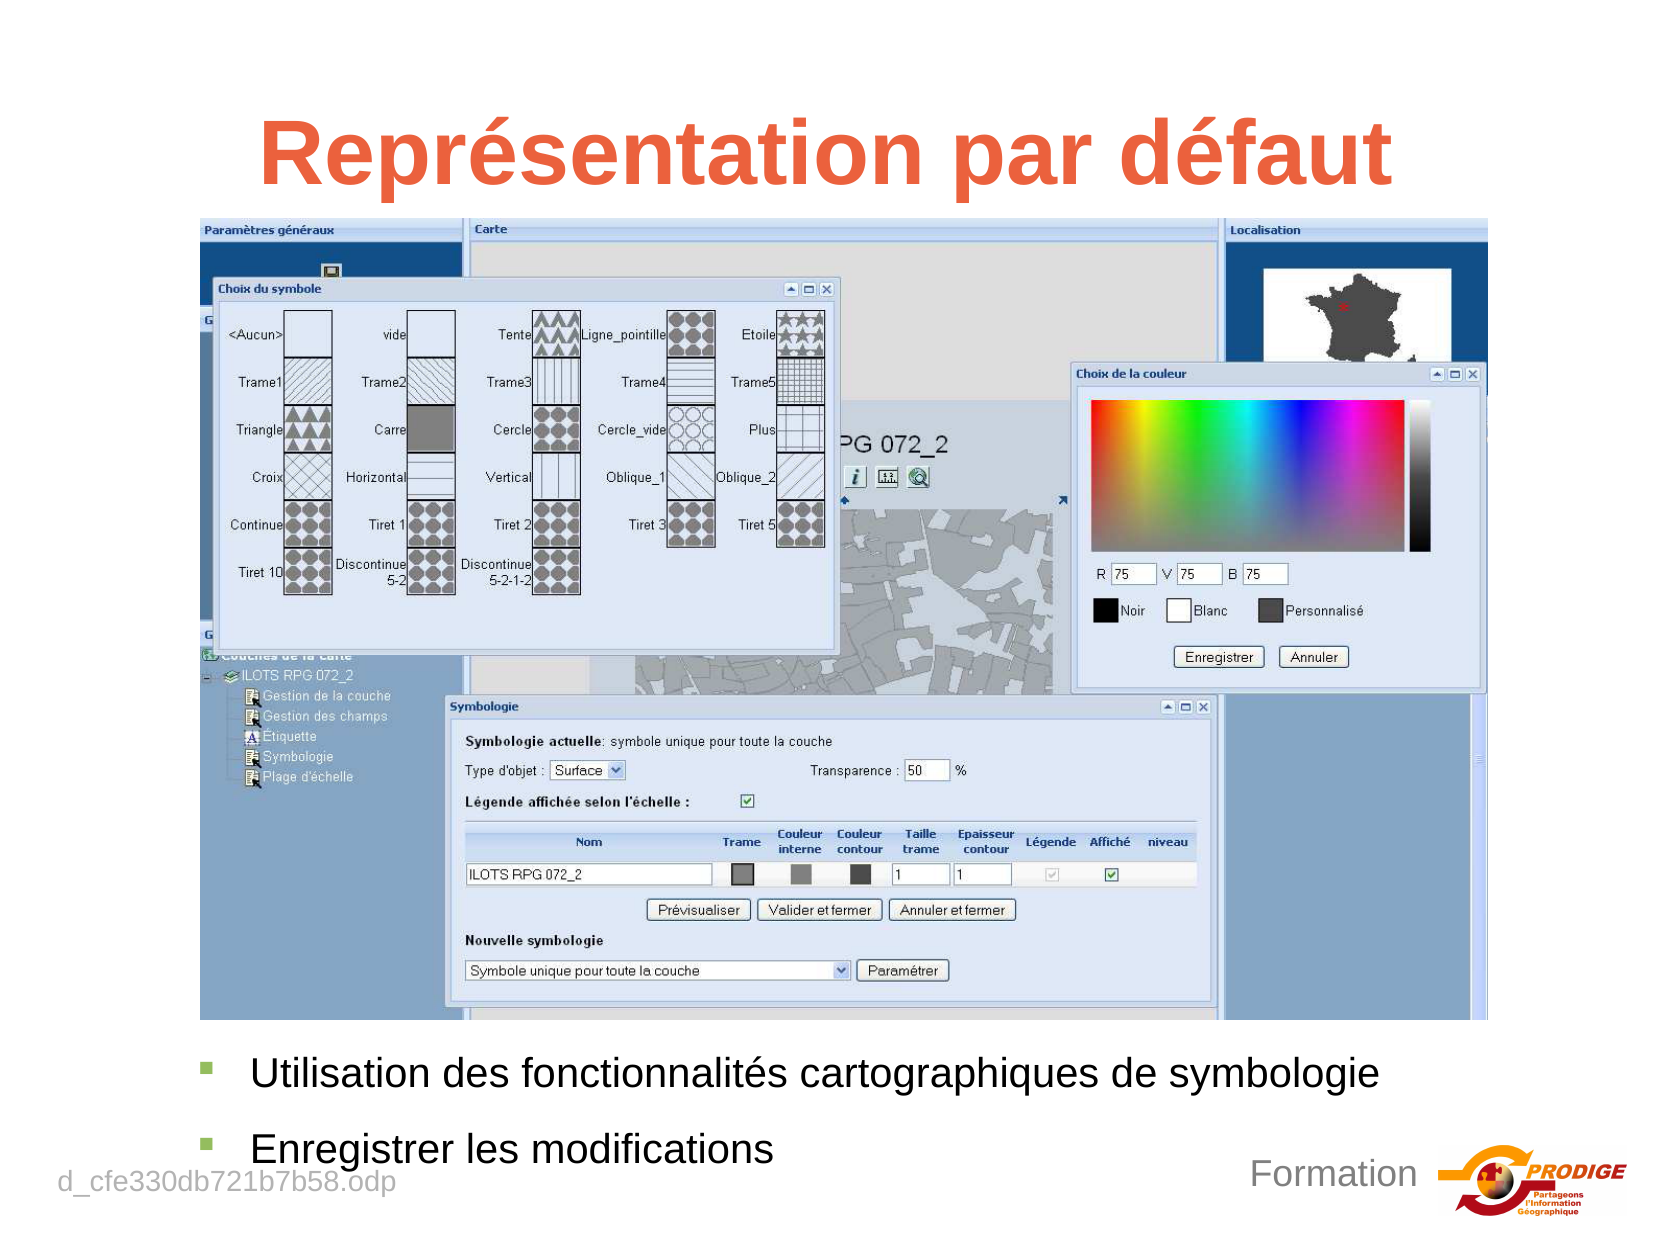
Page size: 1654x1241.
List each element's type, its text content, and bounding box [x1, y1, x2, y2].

picture [200, 218, 1488, 1020]
title Représentation par défaut [82, 56, 1571, 250]
list Utilisation des fonctionnalités cartographiques de symbologie Enregistrer les modifications [179, 290, 1509, 1173]
picture [1438, 1145, 1627, 1216]
